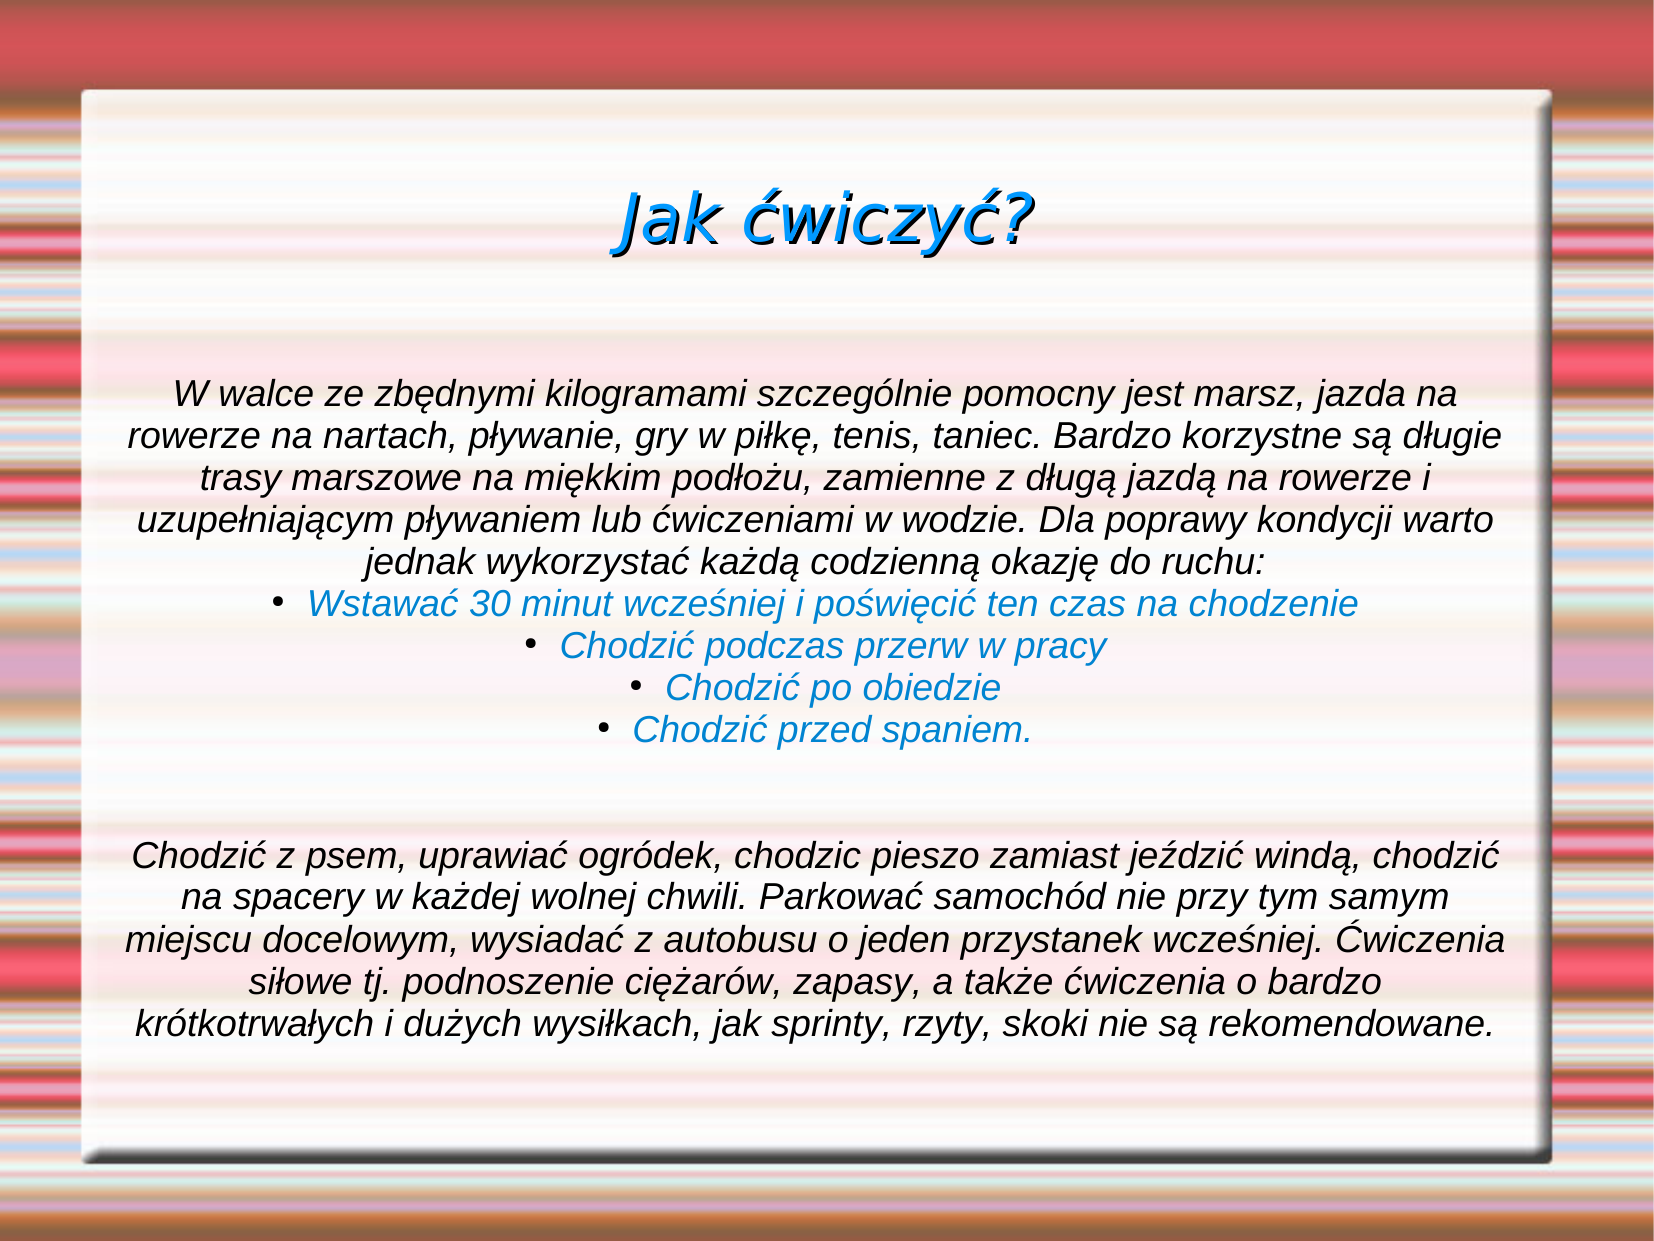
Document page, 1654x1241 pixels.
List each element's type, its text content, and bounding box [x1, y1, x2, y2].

subtitle W walce ze zbędnymi kilogramami szczególnie pomocny jest marsz, jazda na rowerze na nartach, pływanie, gry w piłkę, tenis, taniec. Bardzo korzystne są długie trasy marszowe na miękkim podłożu, zamienne z długą jazdą na rowerze i uzupełniającym pływaniem lub ćwiczeniami w wodzie. Dla poprawy kondycji warto jednak wykorzystać każdą codzienną okazję do ruchu: Wstawać 30 minut wcześniej i poświęcić ten czas na chodzenie Chodzić podczas przerw w pracy Chodzić po obiedzie Chodzić przed spaniem. Chodzić z psem, uprawiać ogródek, chodzic pieszo zamiast jeździć windą, chodzić na spacery w każdej wolnej chwili. Parkować samochód nie przy tym samym miejscu docelowym, wysiadać z autobusu o jeden przystanek wcześniej. Ćwiczenia siłowe tj. podnoszenie ciężarów, zapasy, a także ćwiczenia o bardzo krótkotrwałych i dużych wysiłkach, jak sprinty, rzyty, skoki nie są rekomendowane. [124, 324, 1506, 1092]
picture [0, 0, 1654, 1241]
title Jak ćwiczyć? [121, 122, 1534, 315]
